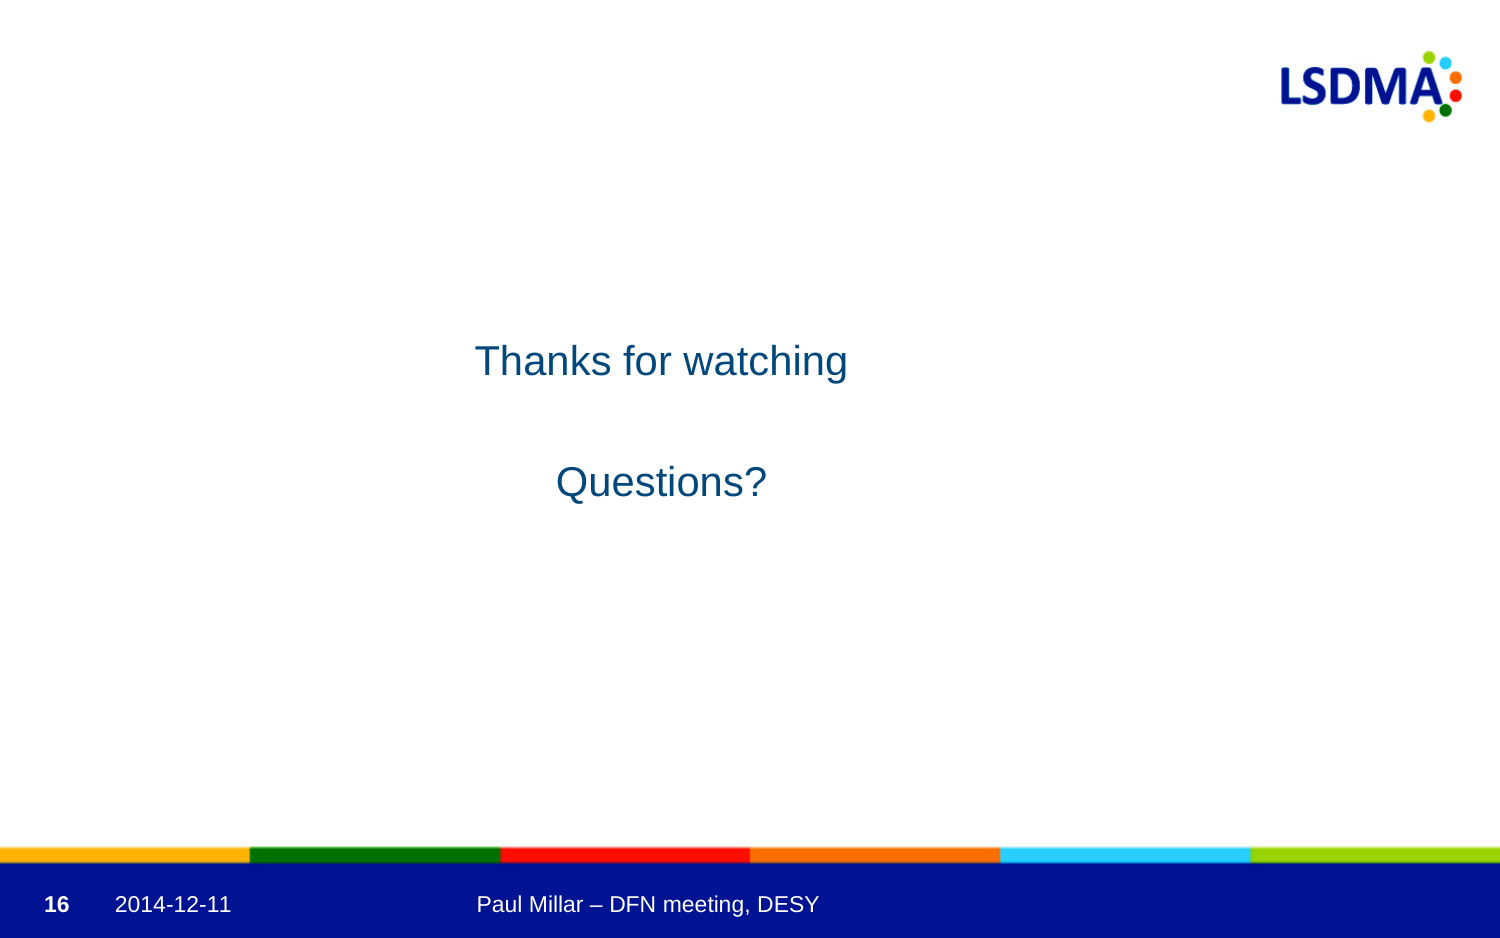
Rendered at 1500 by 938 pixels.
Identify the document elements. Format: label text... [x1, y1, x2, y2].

picture [0, 0, 1500, 938]
subtitle Thanks for watching Questions? [76, 45, 1247, 793]
